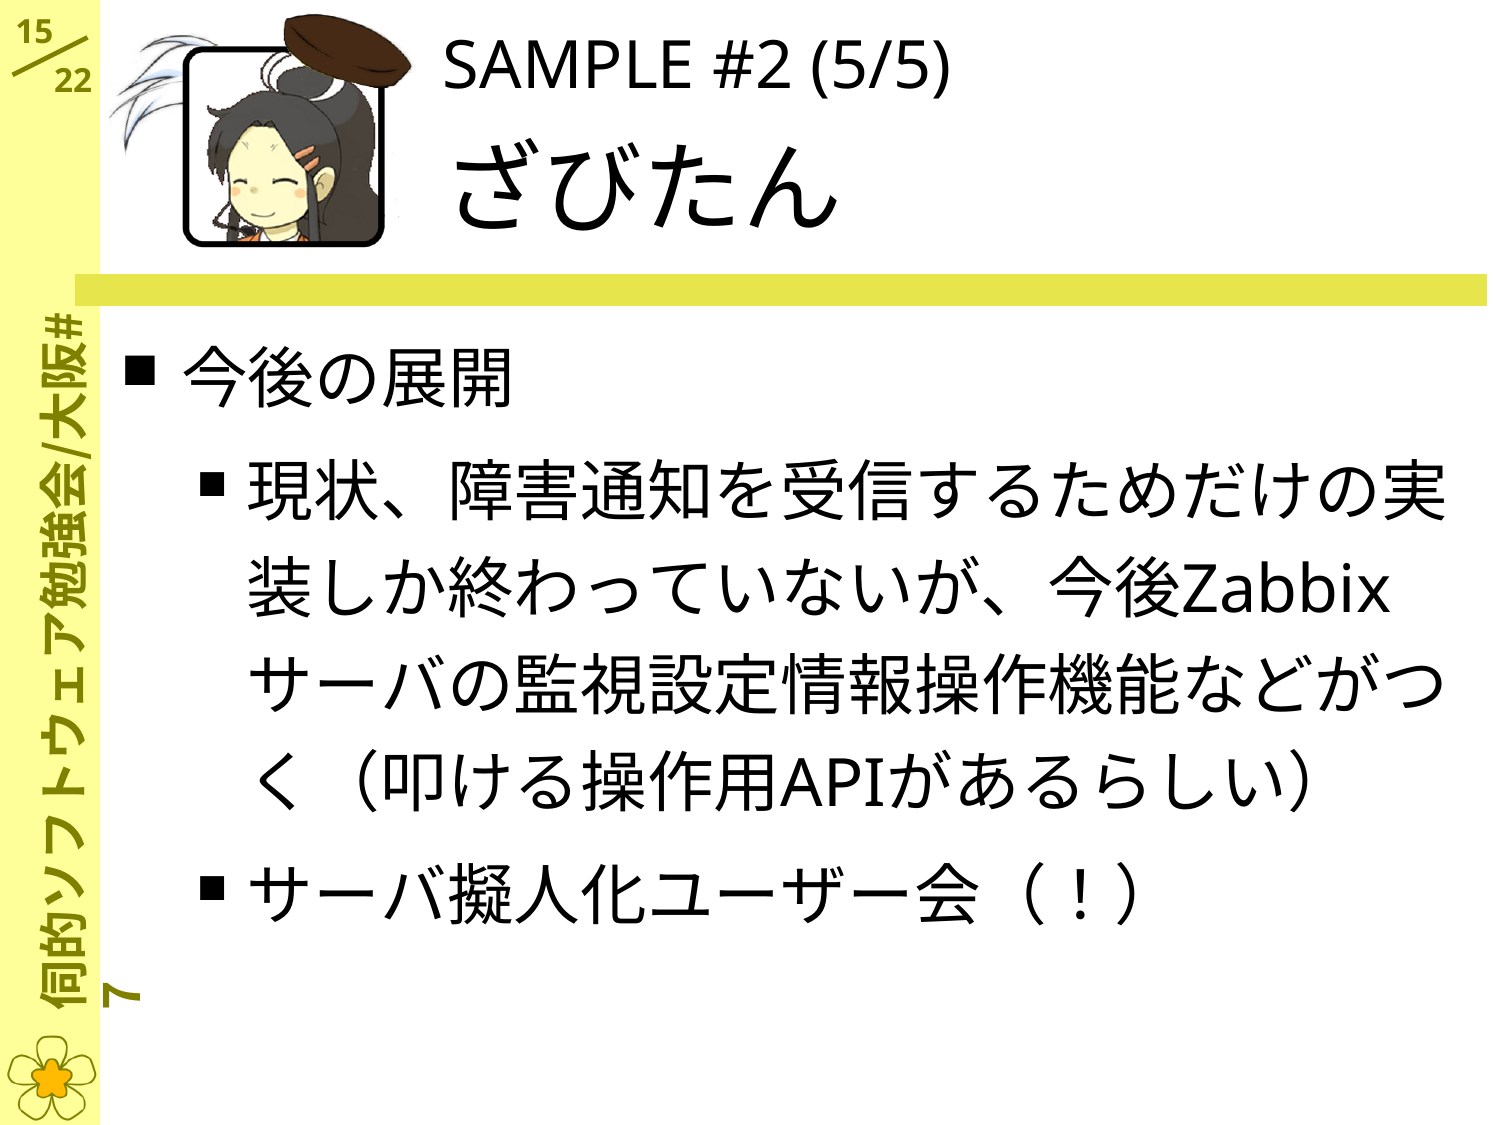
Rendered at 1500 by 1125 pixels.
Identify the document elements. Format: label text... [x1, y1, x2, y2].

picture [109, 9, 414, 249]
list 今後の展開 現状、障害通知を受信するためだけの実装しか終わっていないが、今後Zabbixサーバの監視設定情報操作機能などがつく（叩ける操作用APIがあるらしい） サーバ擬人化ユーザー会（！） [125, 324, 1476, 1125]
picture [5, 1033, 99, 1122]
title SAMPLE #2 (5/5) ざびたん [442, 17, 1476, 254]
